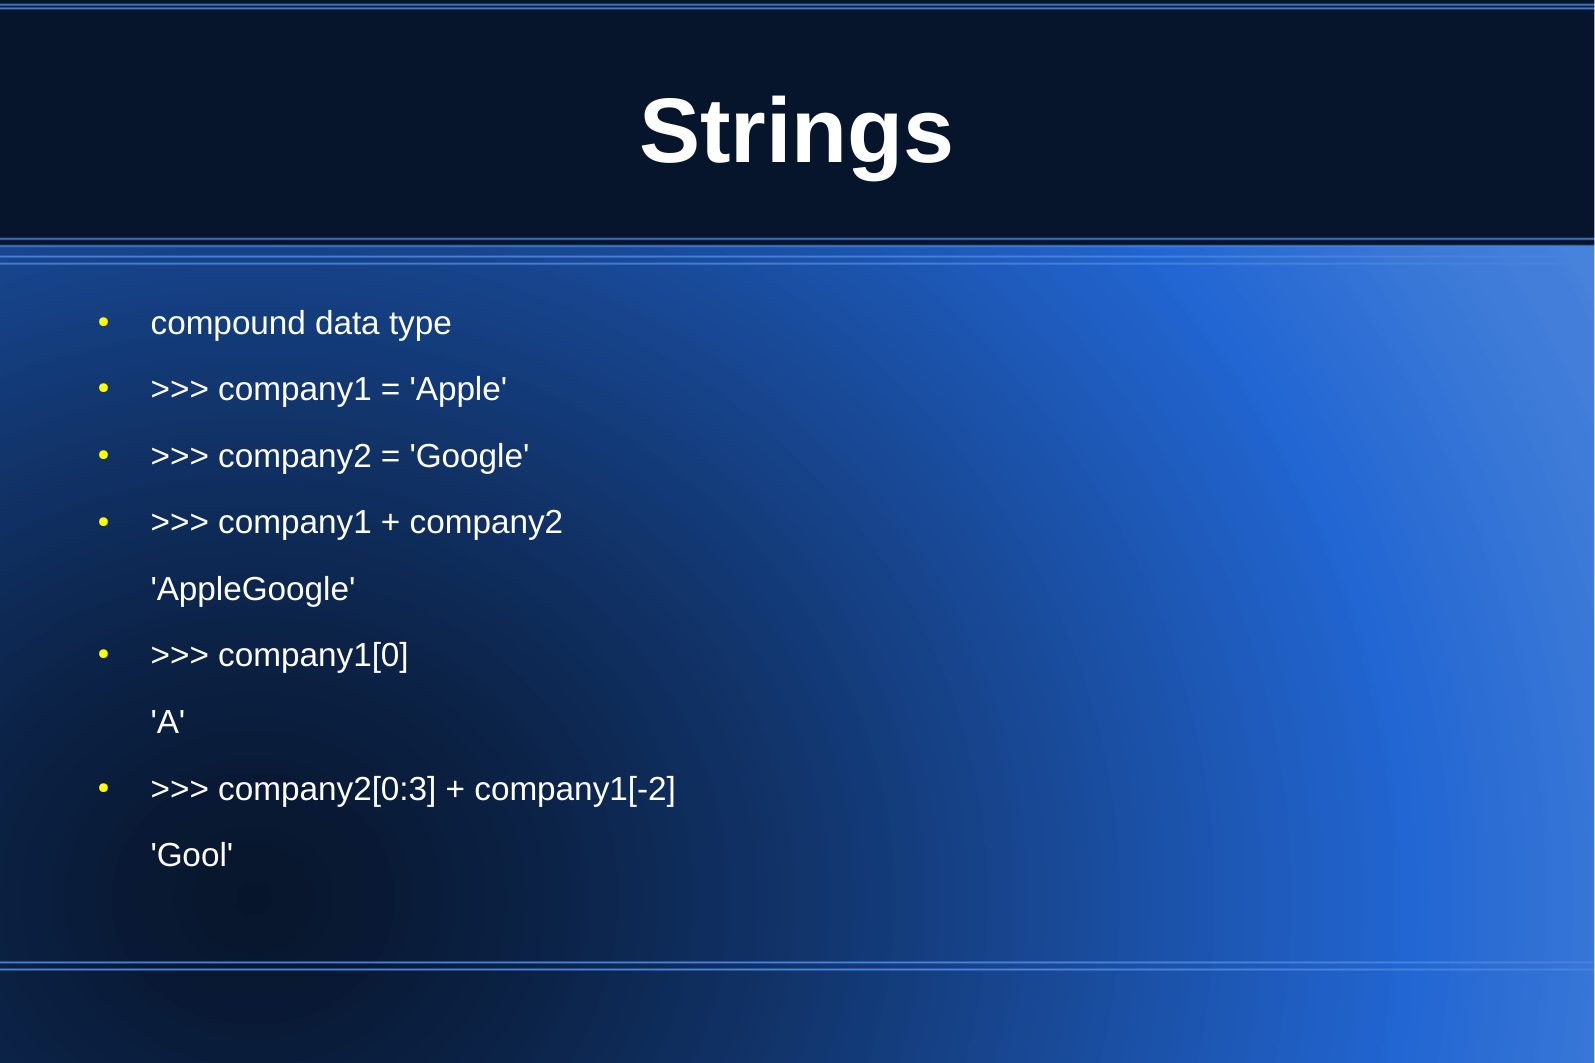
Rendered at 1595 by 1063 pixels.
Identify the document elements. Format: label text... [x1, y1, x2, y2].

picture [0, 0, 1595, 1063]
title Strings [79, 49, 1515, 213]
list compound data type >>> company1 = 'Apple' >>> company2 = 'Google' >>> company1 + company2 'AppleGoogle' >>> company1[0] 'A' >>> company2[0:3] + company1[-2] 'Gool' [79, 304, 1515, 892]
